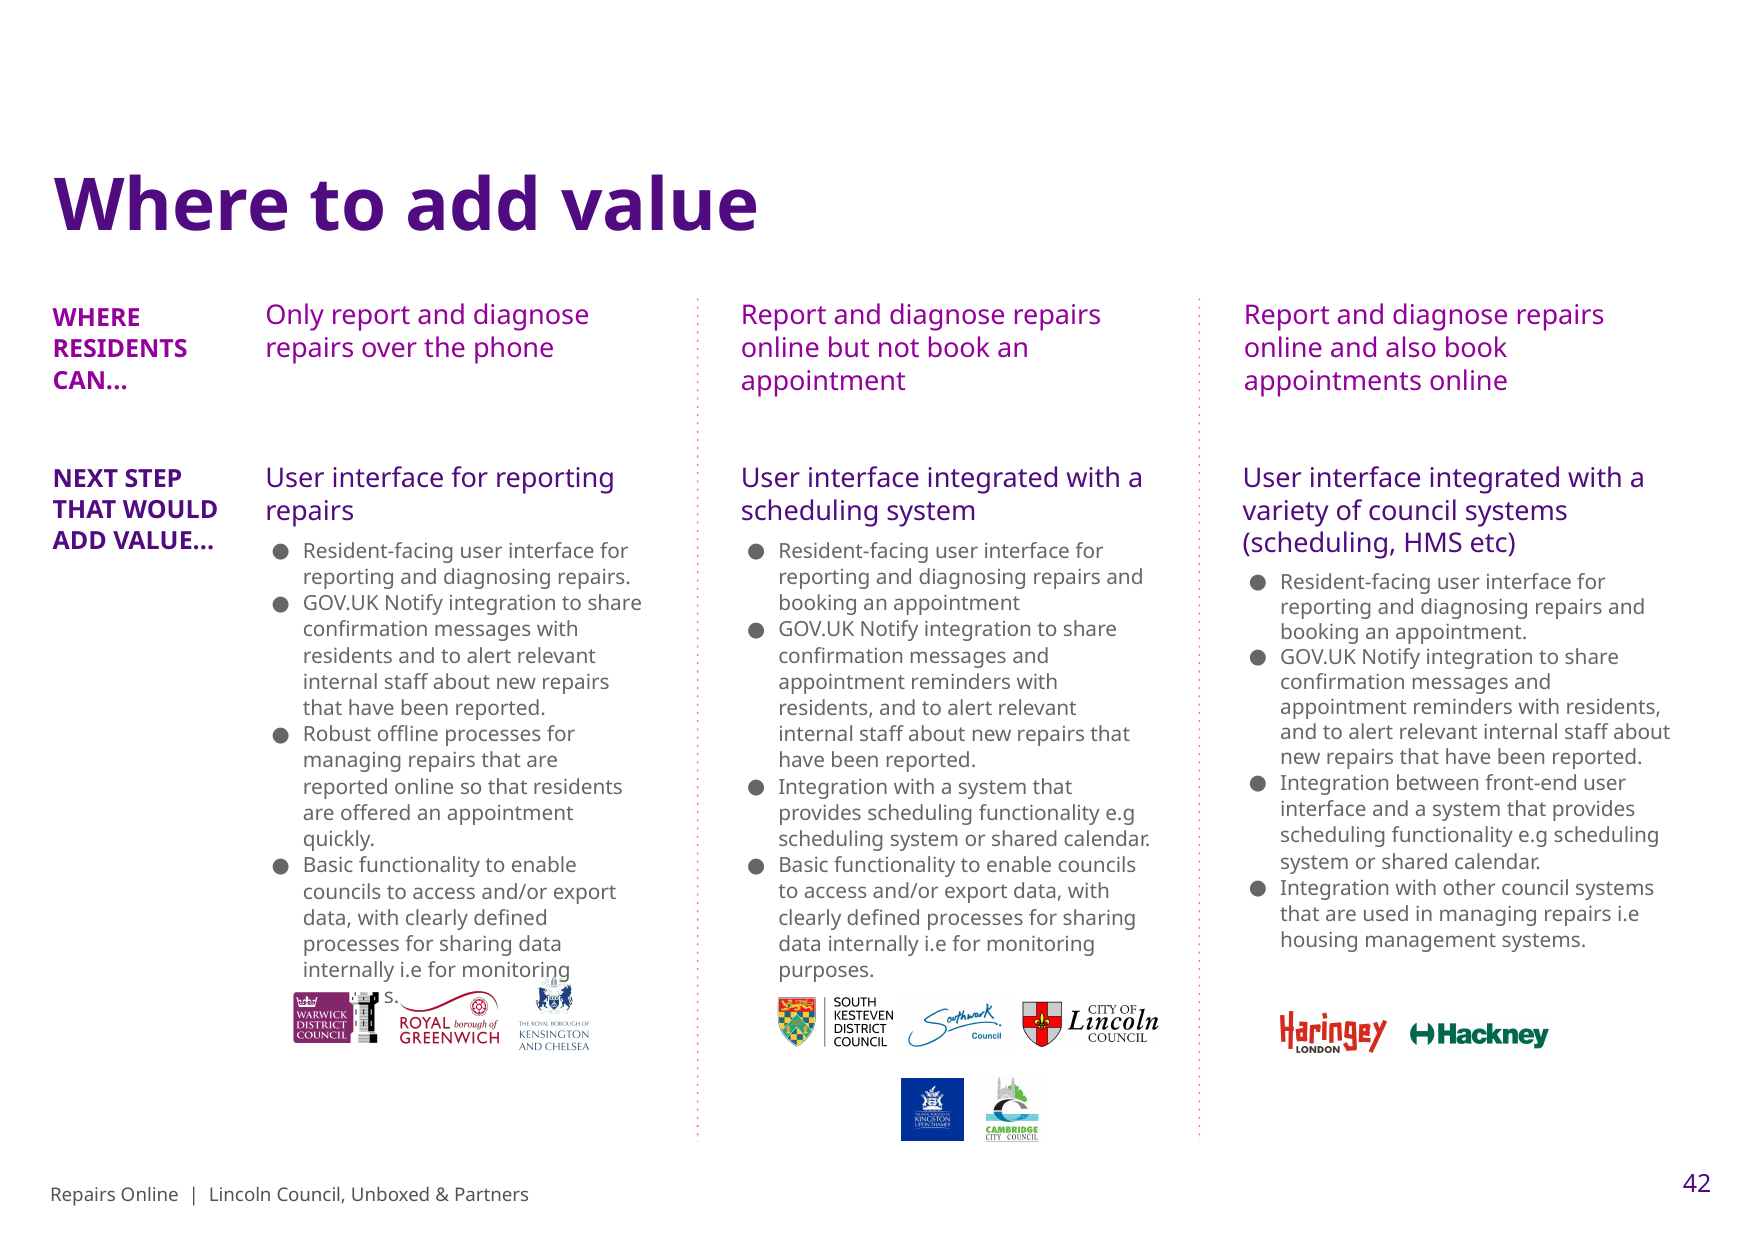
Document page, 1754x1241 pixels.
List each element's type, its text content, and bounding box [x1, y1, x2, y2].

text_box NEXT STEP THAT WOULD ADD VALUE... [33, 441, 246, 528]
picture [1021, 1001, 1160, 1048]
text_box User interface integrated with a variety of council systems (scheduling, HMS etc) Resident-facing user interface for reporting and diagnosing repairs and booking an appointment. GOV.UK Notify integration to share confirmation messages and appointment reminders with residents, and to alert relevant internal staff about new repairs that have been reported. Integration between front-end user interface and a system that provides scheduling functionality e.g scheduling system or shared calendar. Integration with other council systems that are used in managing repairs i.e housing management systems. [1223, 441, 1699, 810]
slide_number <number> [1625, 1136, 1731, 1232]
picture [289, 991, 383, 1044]
text_box Only report and diagnose repairs over the phone [246, 278, 665, 407]
picture [1280, 1011, 1387, 1054]
picture [896, 993, 1013, 1057]
text_box User interface integrated with a scheduling system Resident-facing user interface for reporting and diagnosing repairs and booking an appointment GOV.UK Notify integration to share confirmation messages and appointment reminders with residents, and to alert relevant internal staff about new repairs that have been reported. Integration with a system that provides scheduling functionality e.g scheduling system or shared calendar. Basic functionality to enable councils to access and/or export data, with clearly defined processes for sharing data internally i.e for monitoring purposes. [721, 441, 1177, 810]
picture [397, 991, 499, 1044]
picture [901, 1078, 964, 1141]
picture [976, 1074, 1046, 1144]
text_box Report and diagnose repairs online and also book appointments online [1225, 278, 1657, 407]
title Where to add value [35, 94, 1681, 235]
text_box User interface for reporting repairs Resident-facing user interface for reporting and diagnosing repairs. GOV.UK Notify integration to share confirmation messages with residents and to alert relevant internal staff about new repairs that have been reported. Robust offline processes for managing repairs that are reported online so that residents are offered an appointment quickly. Basic functionality to enable councils to access and/or export data, with clearly defined processes for sharing data internally i.e for monitoring purposes. [246, 441, 665, 766]
picture [1407, 1020, 1552, 1050]
text_box WHERE RESIDENTS CAN... [33, 280, 237, 383]
picture [776, 997, 893, 1047]
text_box Report and diagnose repairs online but not book an appointment [721, 278, 1141, 381]
picture [519, 976, 589, 1053]
